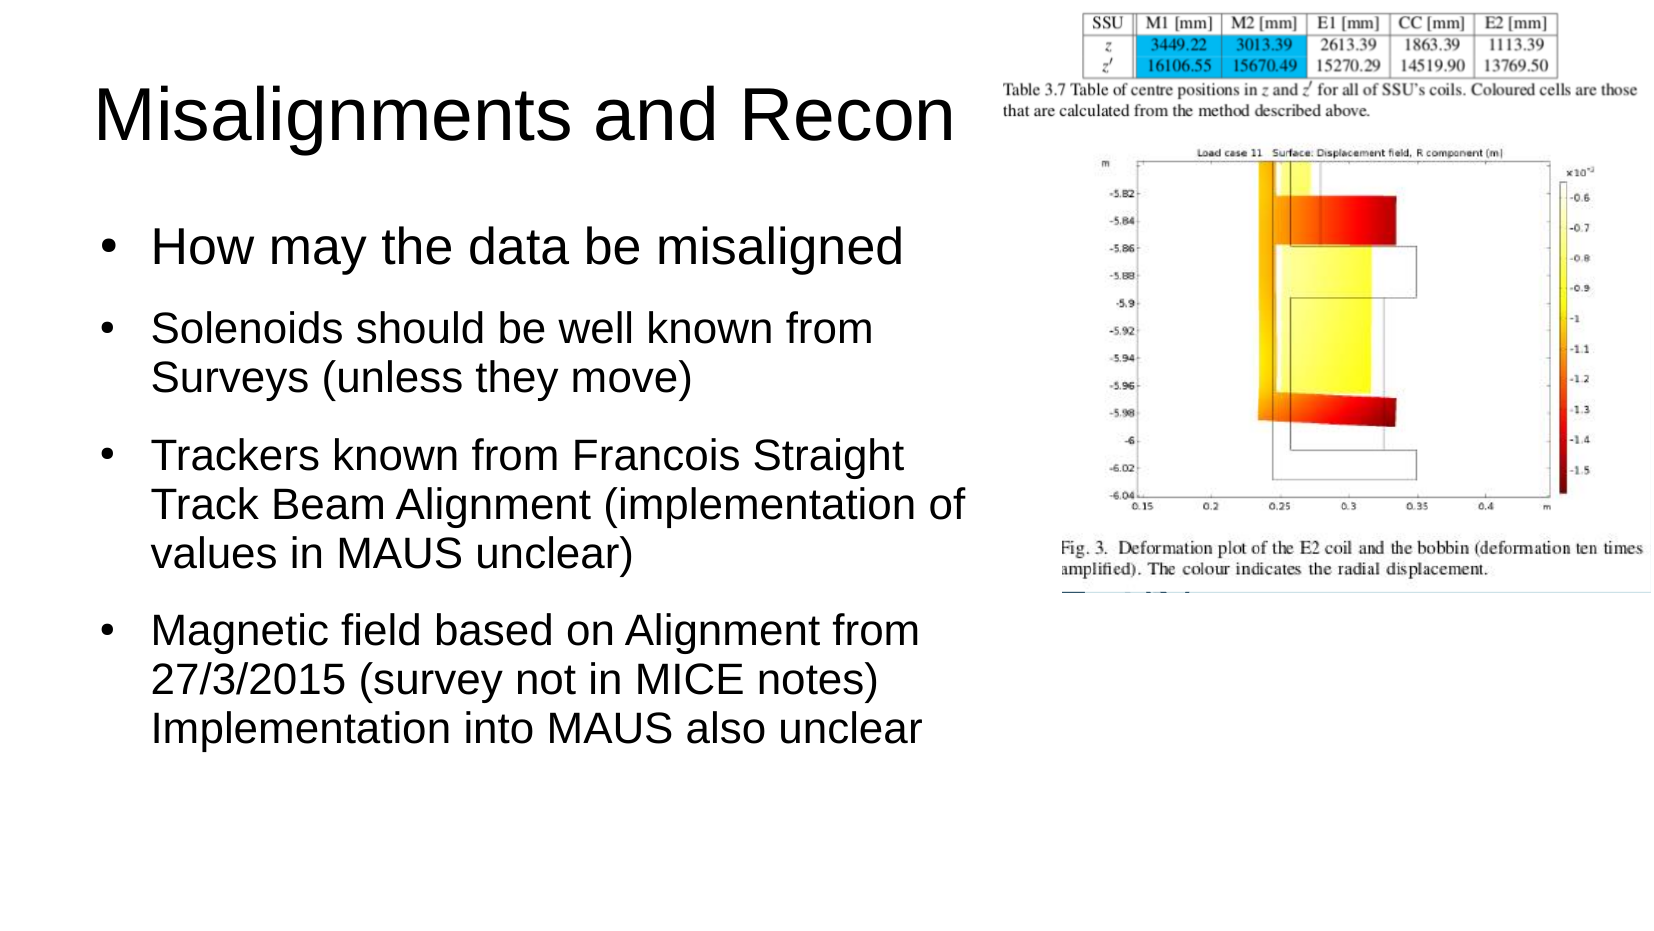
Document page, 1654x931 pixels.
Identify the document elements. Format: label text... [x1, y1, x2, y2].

list How may the data be misaligned Solenoids should be well known from Surveys (unless they move) Trackers known from Francois Straight Track Beam Alignment (implementation of values in MAUS unclear) Magnetic field based on Alignment from 27/3/2015 (survey not in MICE notes) Implementation into MAUS also unclear [82, 217, 981, 758]
picture [1003, 0, 1651, 593]
title Misalignments and Recon [82, 36, 969, 193]
